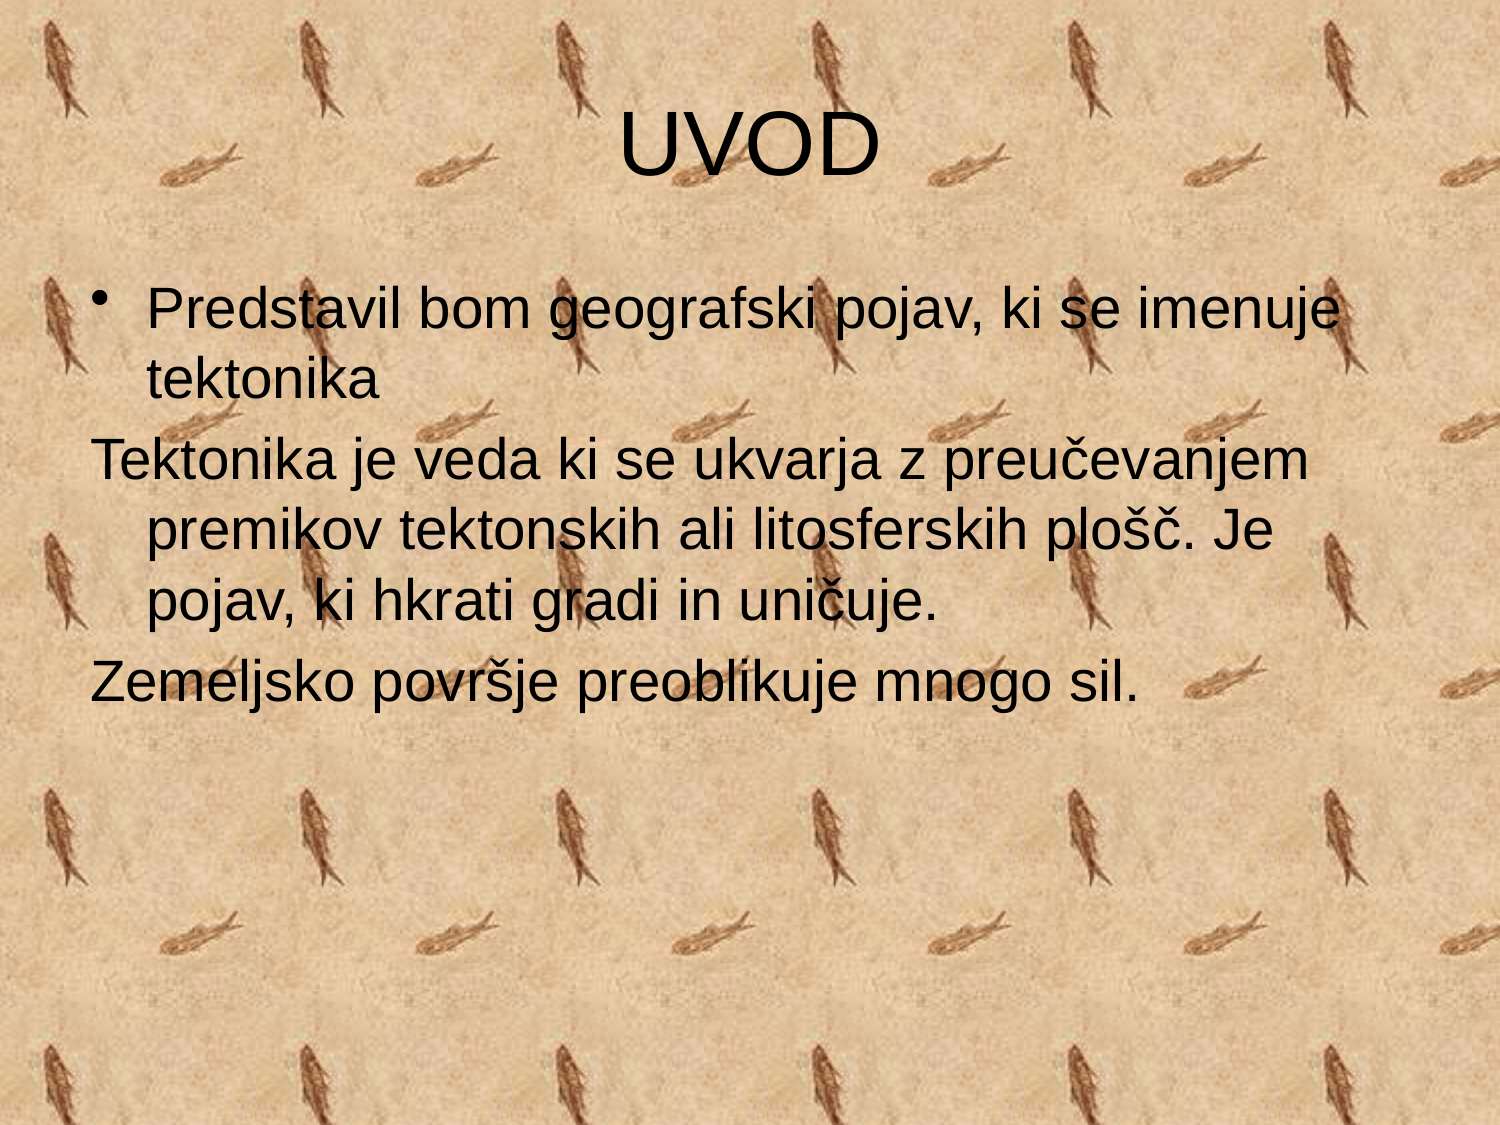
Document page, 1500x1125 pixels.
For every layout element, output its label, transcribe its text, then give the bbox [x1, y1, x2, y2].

picture [0, 0, 1500, 1125]
list Predstavil bom geografski pojav, ki se imenuje tektonika Tektonika je veda ki se ukvarja z preučevanjem premikov tektonskih ali litosferskih plošč. Je pojav, ki hkrati gradi in uničuje. Zemeljsko površje preoblikuje mnogo sil. [75, 262, 1425, 1005]
title UVOD [75, 45, 1425, 233]
